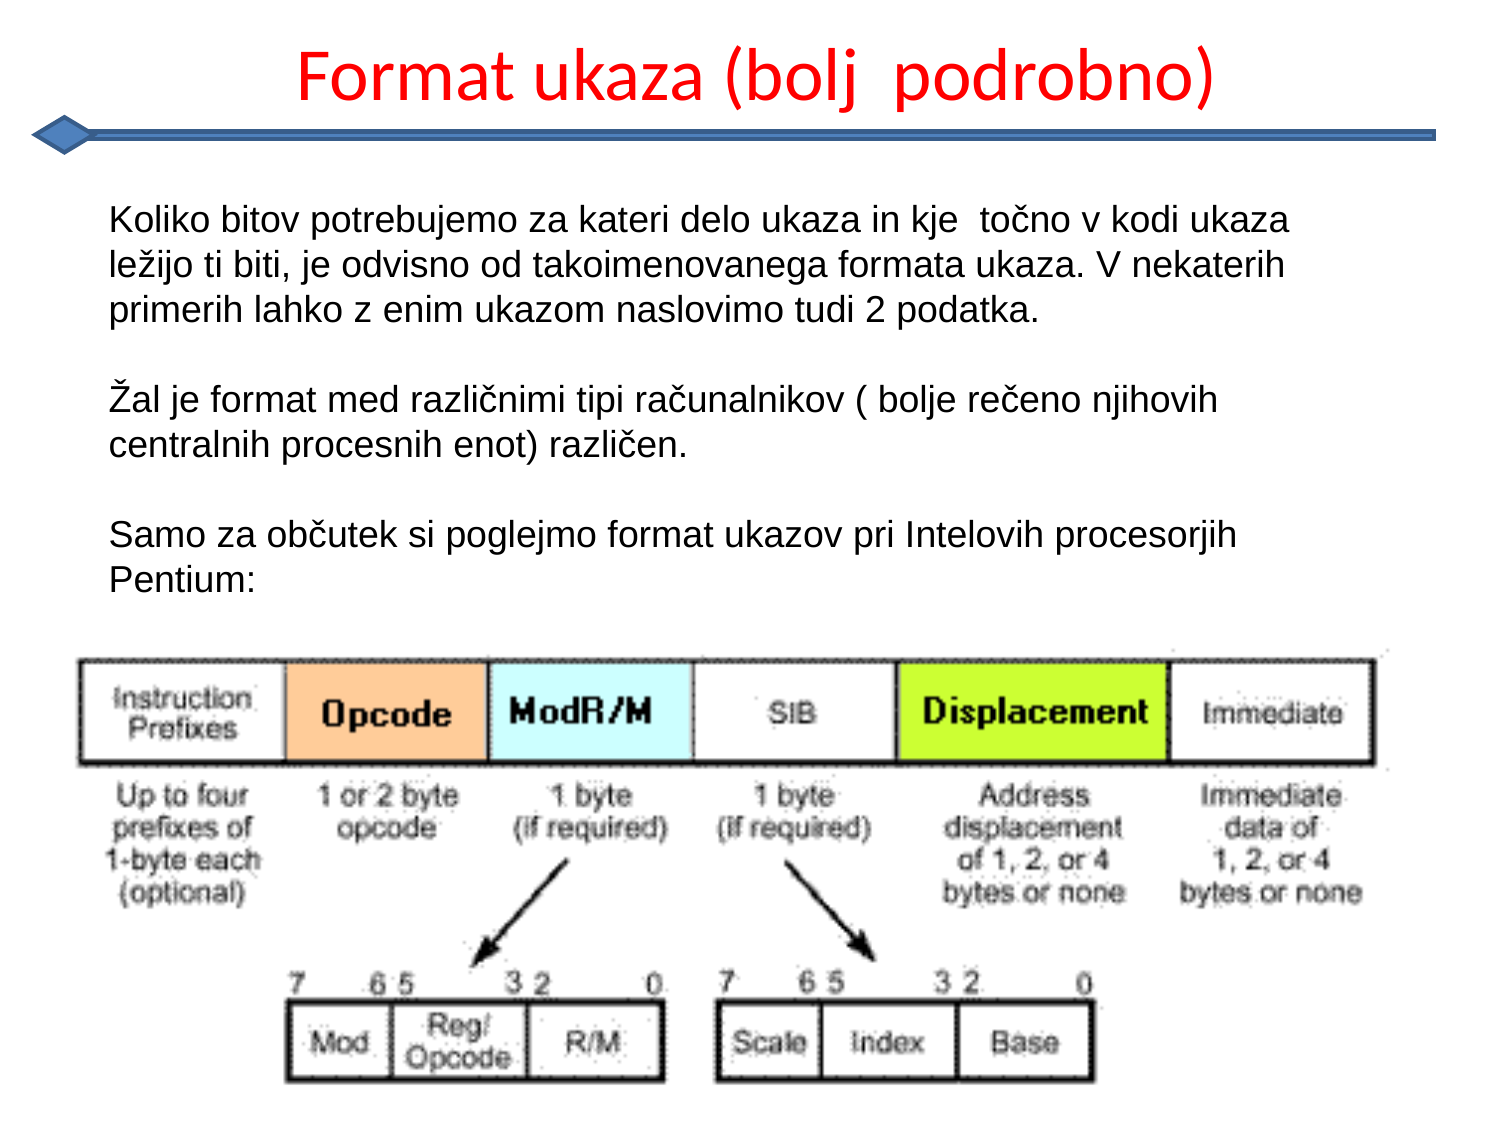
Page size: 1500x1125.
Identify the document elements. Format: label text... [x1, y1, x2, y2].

picture [35, 632, 1402, 1094]
title Format ukaza (bolj podrobno) [82, 0, 1433, 141]
text_box Koliko bitov potrebujemo za kateri delo ukaza in kje točno v kodi ukaza ležijo ti biti, je odvisno od takoimenovanega formata ukaza. V nekaterih primerih lahko z enim ukazom naslovimo tudi 2 podatka. Žal je format med različnimi tipi računalnikov ( bolje rečeno njihovih centralnih procesnih enot) različen. Samo za občutek si poglejmo format ukazov pri Intelovih procesorjih Pentium: [93, 187, 1383, 608]
